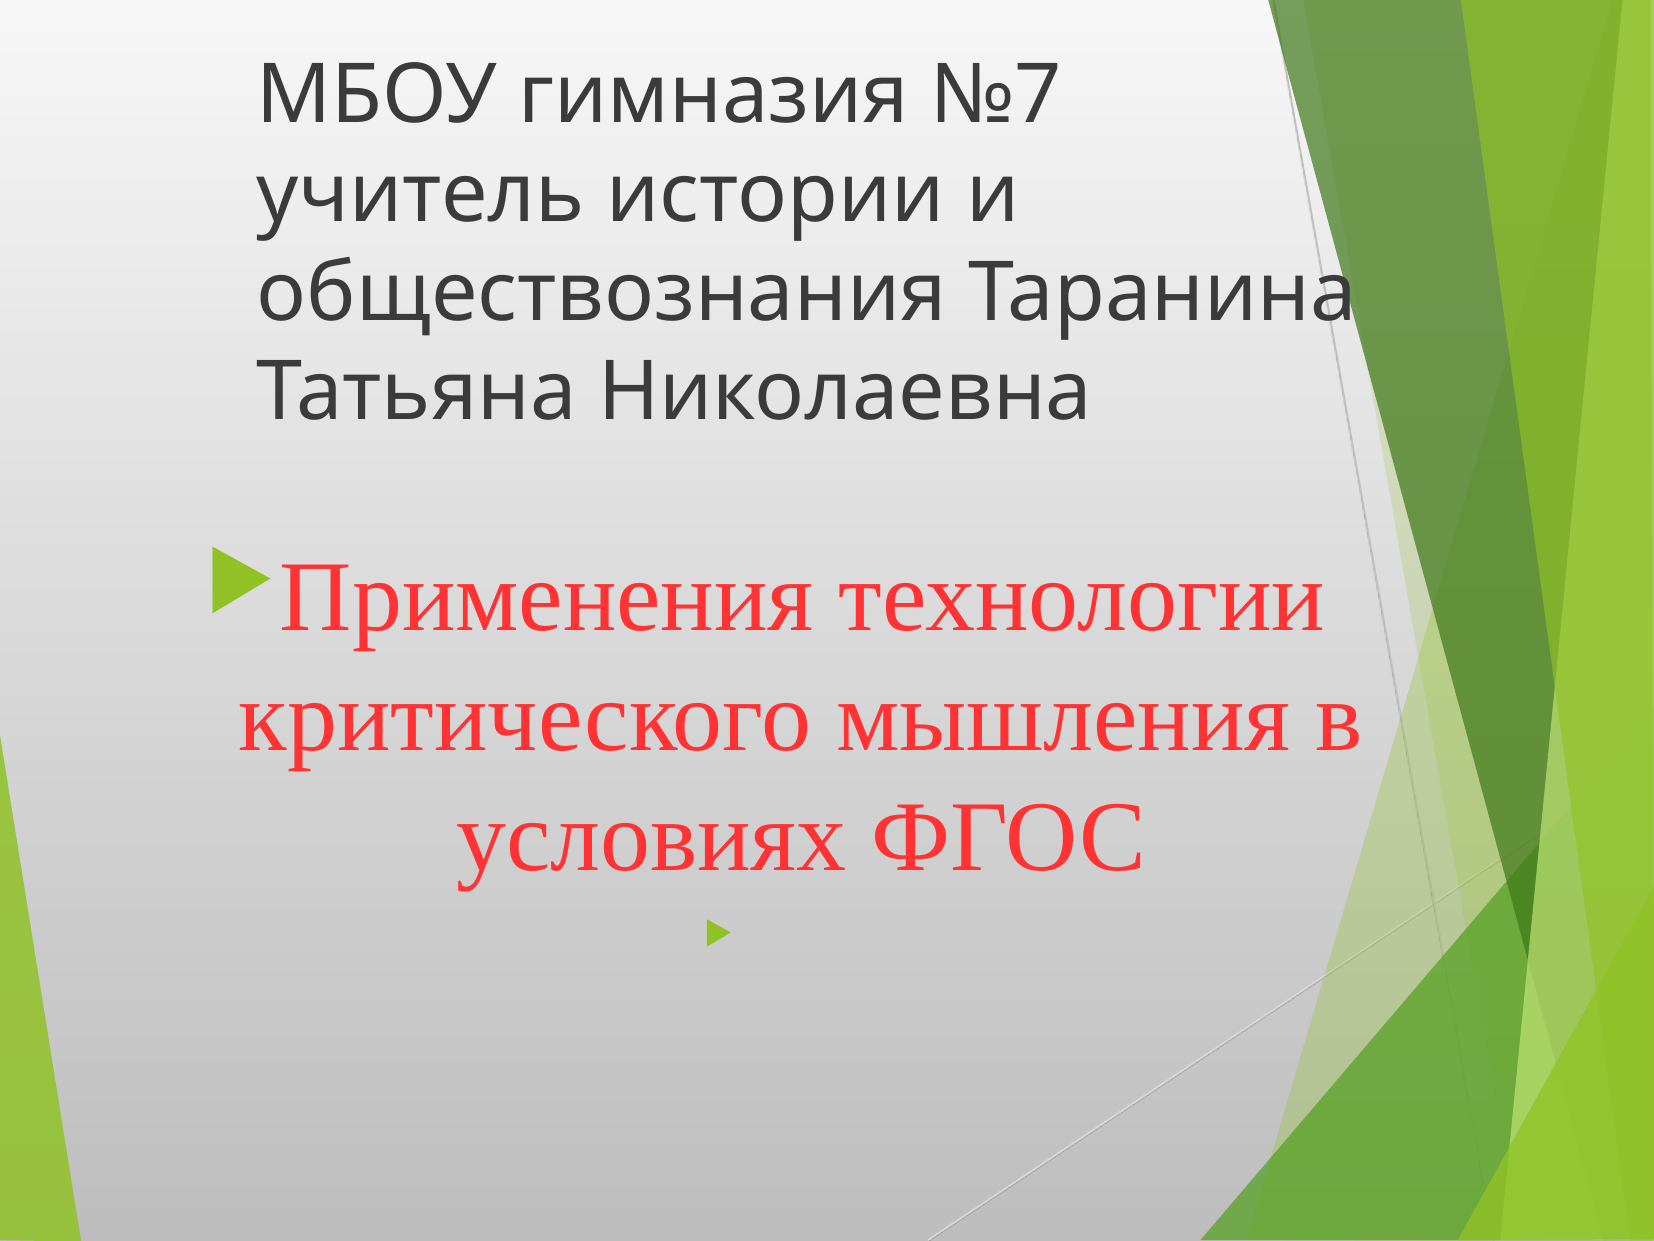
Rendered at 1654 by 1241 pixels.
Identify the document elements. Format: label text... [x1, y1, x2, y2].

title МБОУ гимназия №7 учитель истории и обществознания Таранина Татьяна Николаевна [241, 31, 1654, 348]
subtitle Применения технологии критического мышления в условиях ФГОС [44, 355, 1435, 1138]
